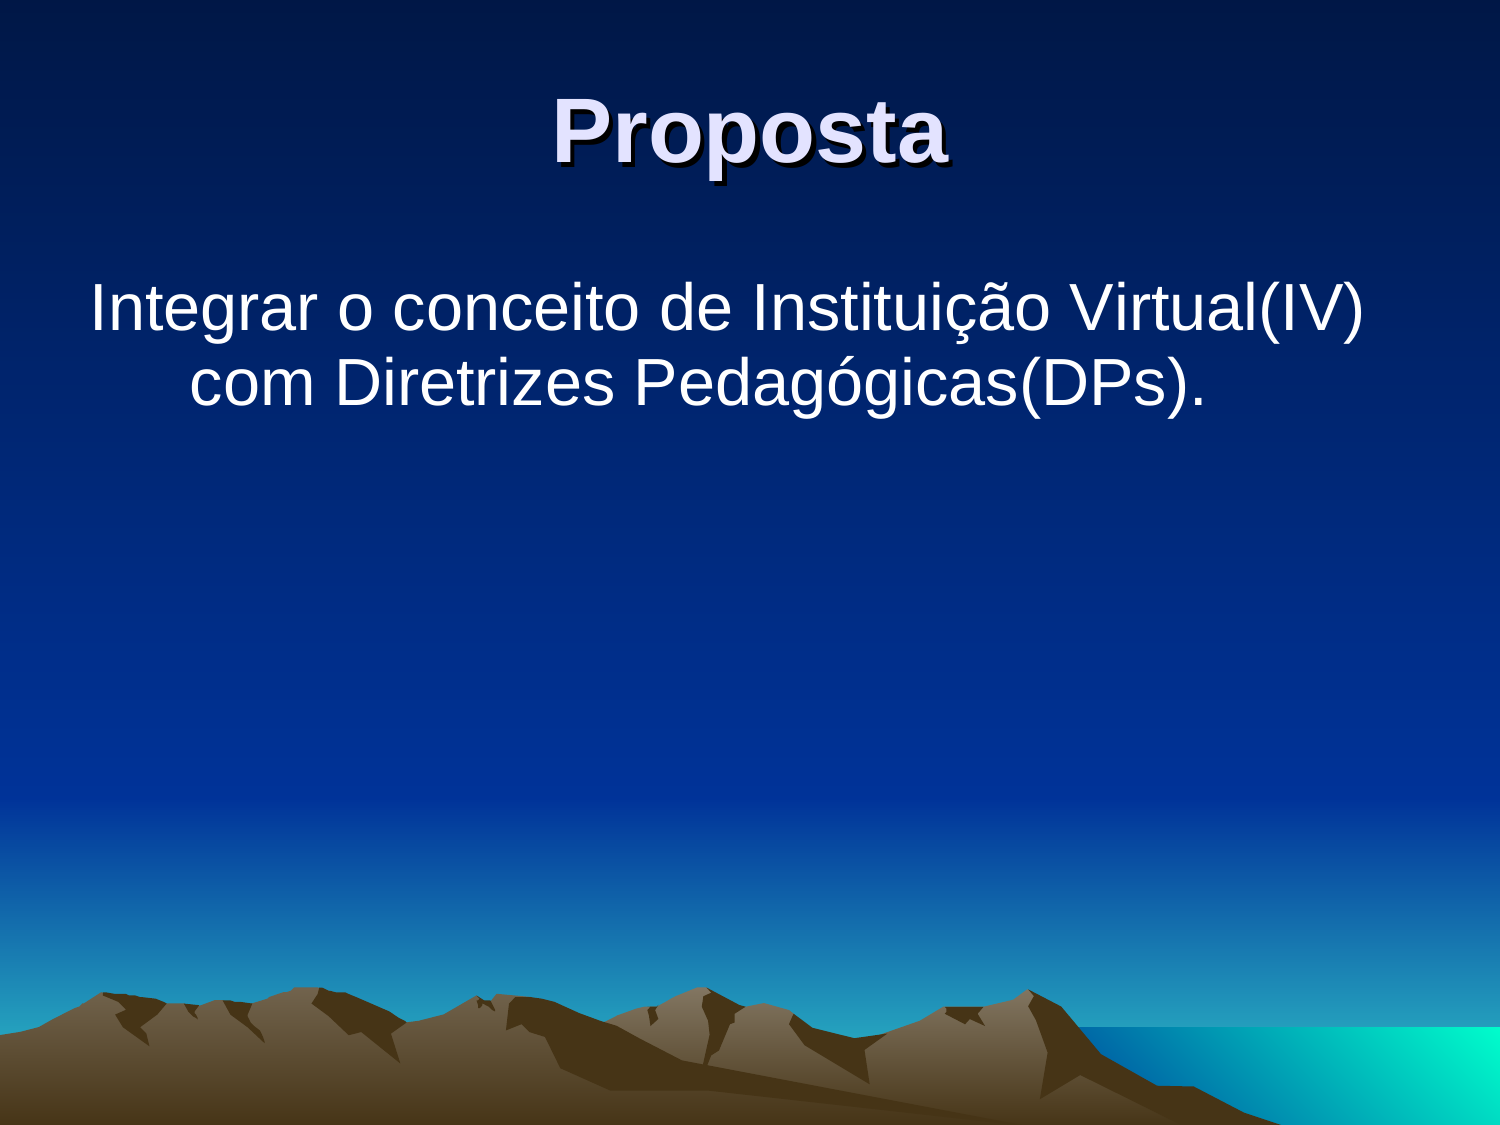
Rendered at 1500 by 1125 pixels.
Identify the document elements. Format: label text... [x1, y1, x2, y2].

list Integrar o conceito de Instituição Virtual(IV) com Diretrizes Pedagógicas(DPs). [75, 262, 1426, 1001]
title Proposta [75, 37, 1426, 225]
